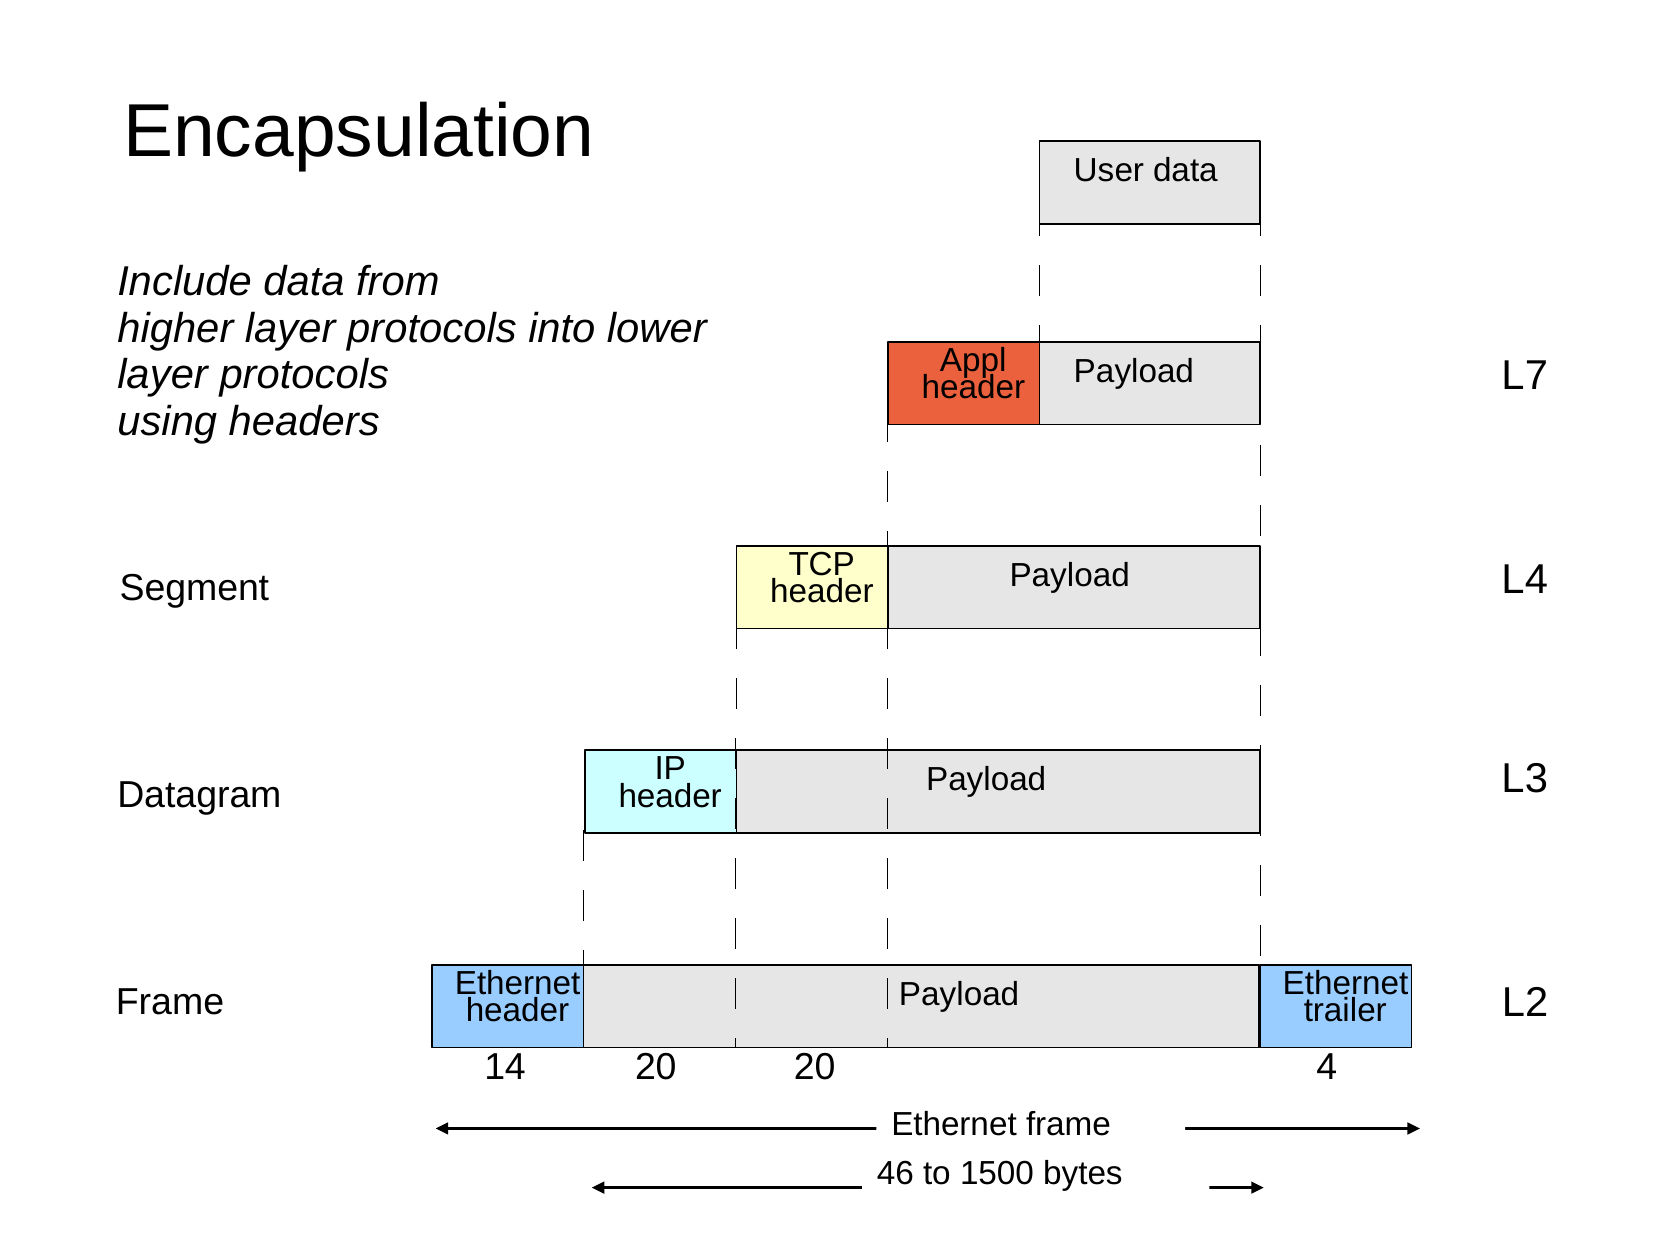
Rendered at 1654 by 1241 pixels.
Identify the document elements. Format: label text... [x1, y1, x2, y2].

text_box Payload [1058, 352, 1241, 404]
text_box User data [1059, 151, 1241, 204]
text_box [736, 545, 750, 629]
text_box IP header [598, 750, 743, 837]
text_box 20 [620, 1046, 695, 1099]
text_box [605, 964, 1258, 1048]
text_box [584, 750, 598, 833]
text_box Datagram [65, 775, 334, 838]
text_box [1046, 341, 1260, 425]
text_box Payload [884, 975, 1181, 1027]
text_box TCP header [750, 545, 894, 633]
text_box L7 [1486, 354, 1572, 410]
list Include data from higher layer protocols into lower layer protocols using headers [117, 257, 755, 470]
text_box [894, 545, 1260, 629]
text_box 14 [469, 1046, 545, 1099]
text_box Ethernet frame [876, 1106, 1186, 1154]
text_box L3 [1486, 757, 1572, 813]
text_box 4 [1301, 1046, 1356, 1099]
text_box Appl header [901, 341, 1046, 429]
text_box L2 [1487, 981, 1572, 1037]
text_box 20 [779, 1046, 854, 1099]
text_box Ethernet header [430, 964, 605, 1051]
title Encapsulation [108, 19, 837, 243]
text_box Payload [920, 556, 1218, 608]
text_box [743, 750, 1260, 833]
text_box L4 [1486, 558, 1572, 614]
text_box [887, 341, 901, 425]
text_box Frame [59, 982, 281, 1044]
text_box Segment [60, 568, 329, 631]
text_box [1039, 141, 1260, 224]
text_box Payload [781, 760, 1200, 813]
text_box Ethernet trailer [1258, 964, 1433, 1051]
text_box 46 to 1500 bytes [862, 1154, 1210, 1207]
